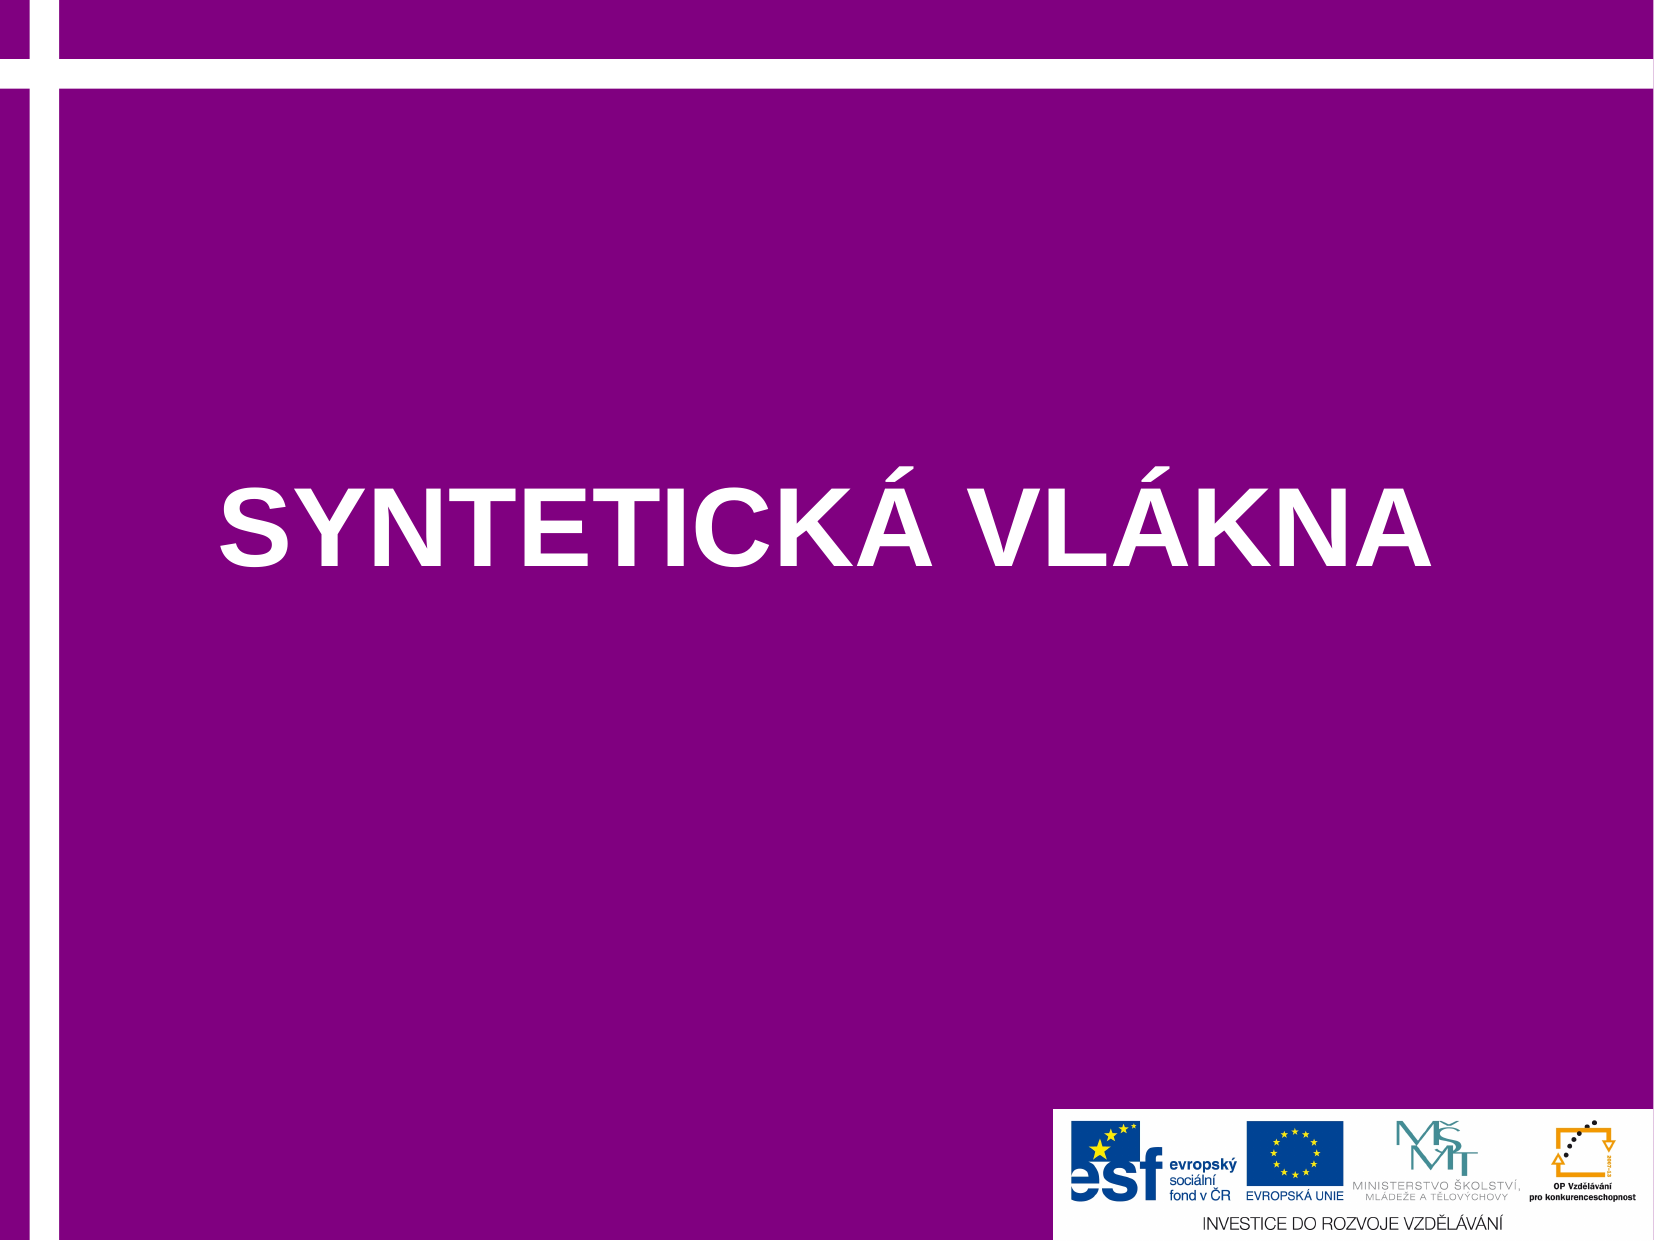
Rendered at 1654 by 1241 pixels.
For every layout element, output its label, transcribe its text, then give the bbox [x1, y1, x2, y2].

picture [1053, 1109, 1654, 1241]
subtitle SYNTETICKÁ VLÁKNA [82, 118, 1571, 937]
text_box [0, 0, 1654, 1241]
